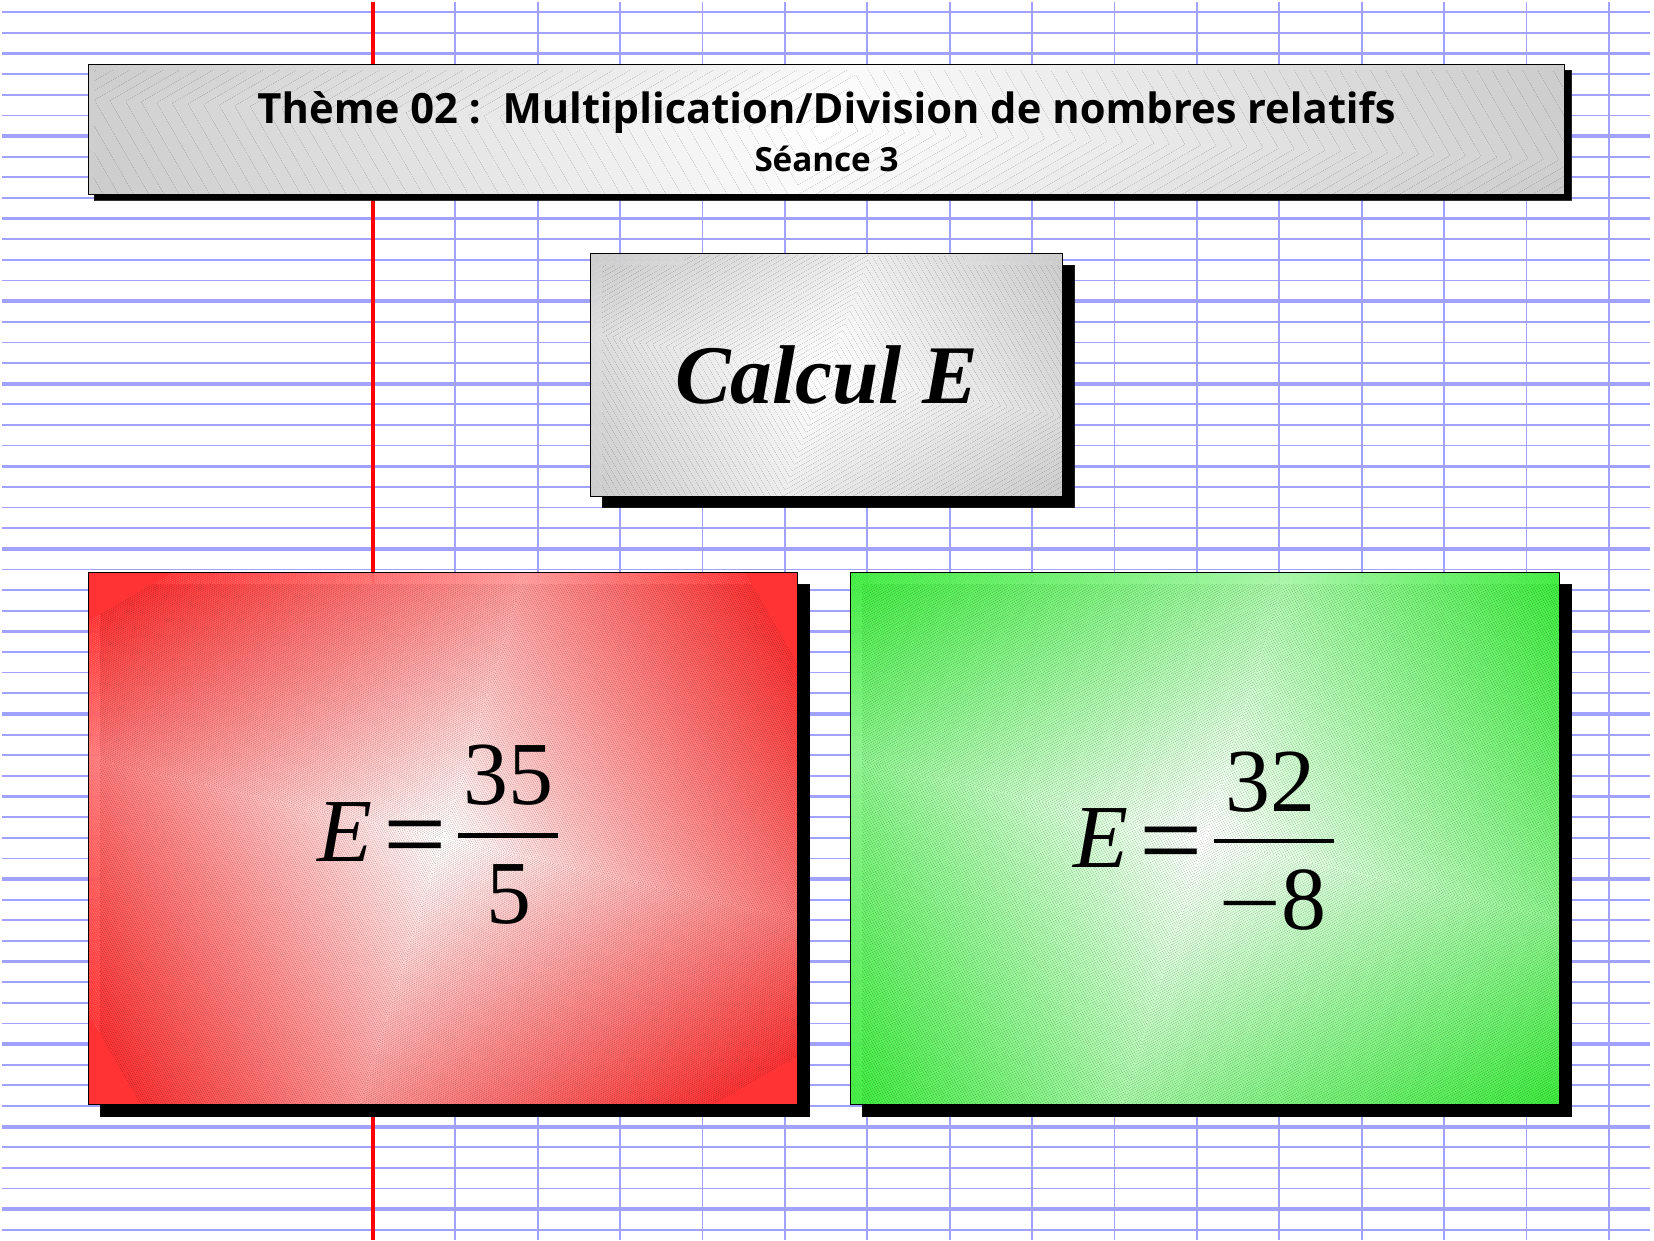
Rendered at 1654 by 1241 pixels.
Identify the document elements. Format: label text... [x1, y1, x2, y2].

text_box Calcul E [590, 253, 1063, 497]
text_box [850, 572, 1560, 1105]
picture [0, 0, 1654, 1241]
chart [289, 726, 583, 946]
text_box [88, 572, 798, 1105]
chart [1045, 732, 1359, 951]
text_box Thème 02 : Multiplication/Division de nombres relatifs Séance 3 [88, 64, 1565, 195]
